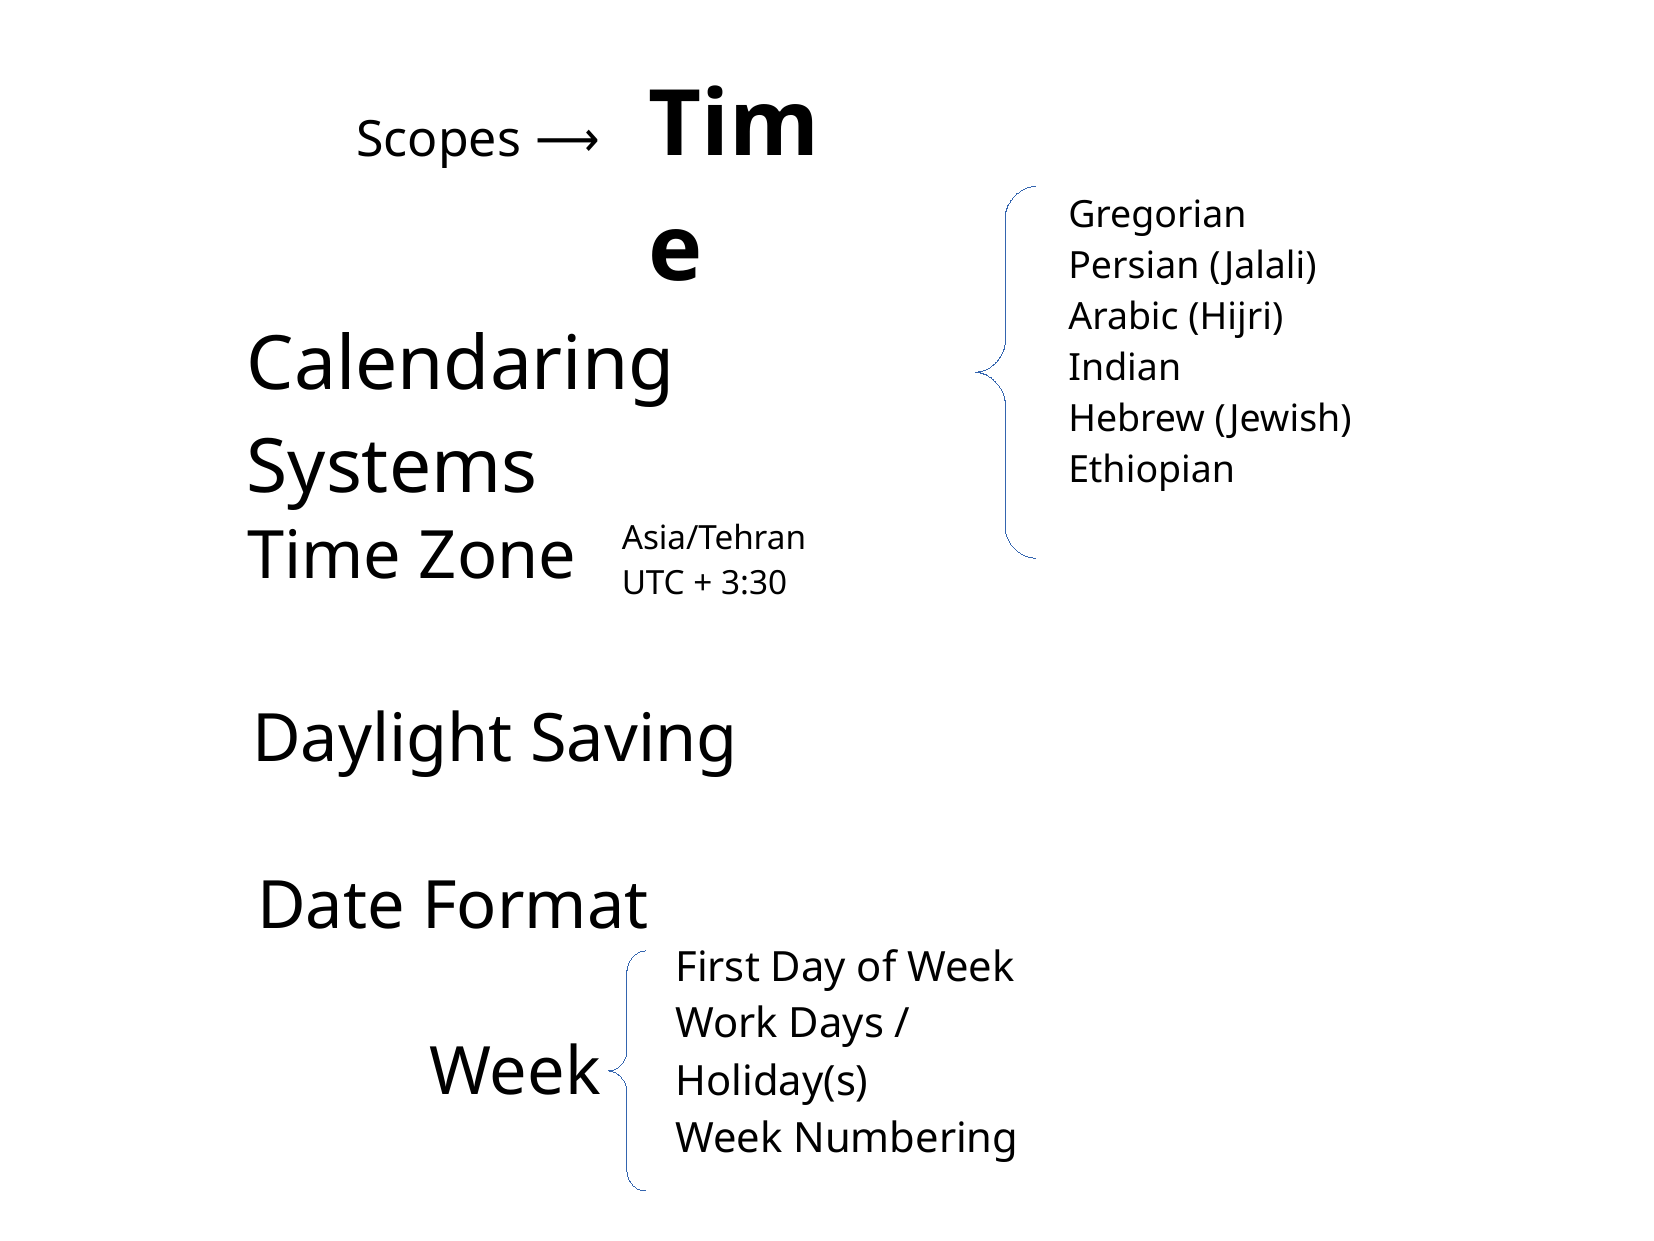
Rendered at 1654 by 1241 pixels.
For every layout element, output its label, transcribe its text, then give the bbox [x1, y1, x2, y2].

text_box First Day of Week Work Days / Holiday(s) Week Numbering [660, 928, 1062, 1218]
text_box Gregorian Persian (Jalali) Arabic (Hijri) Indian Hebrew (Jewish) Ethiopian [1053, 180, 1336, 565]
text_box Scopes ⟶ [341, 95, 741, 193]
text_box Week [414, 1015, 603, 1141]
text_box Date Format [242, 849, 625, 975]
text_box Calendaring Systems [231, 302, 936, 440]
text_box Time [633, 50, 877, 232]
text_box Asia/Tehran UTC + 3:30 [607, 506, 856, 631]
text_box Daylight Saving [237, 682, 713, 807]
text_box Time Zone [232, 499, 661, 638]
